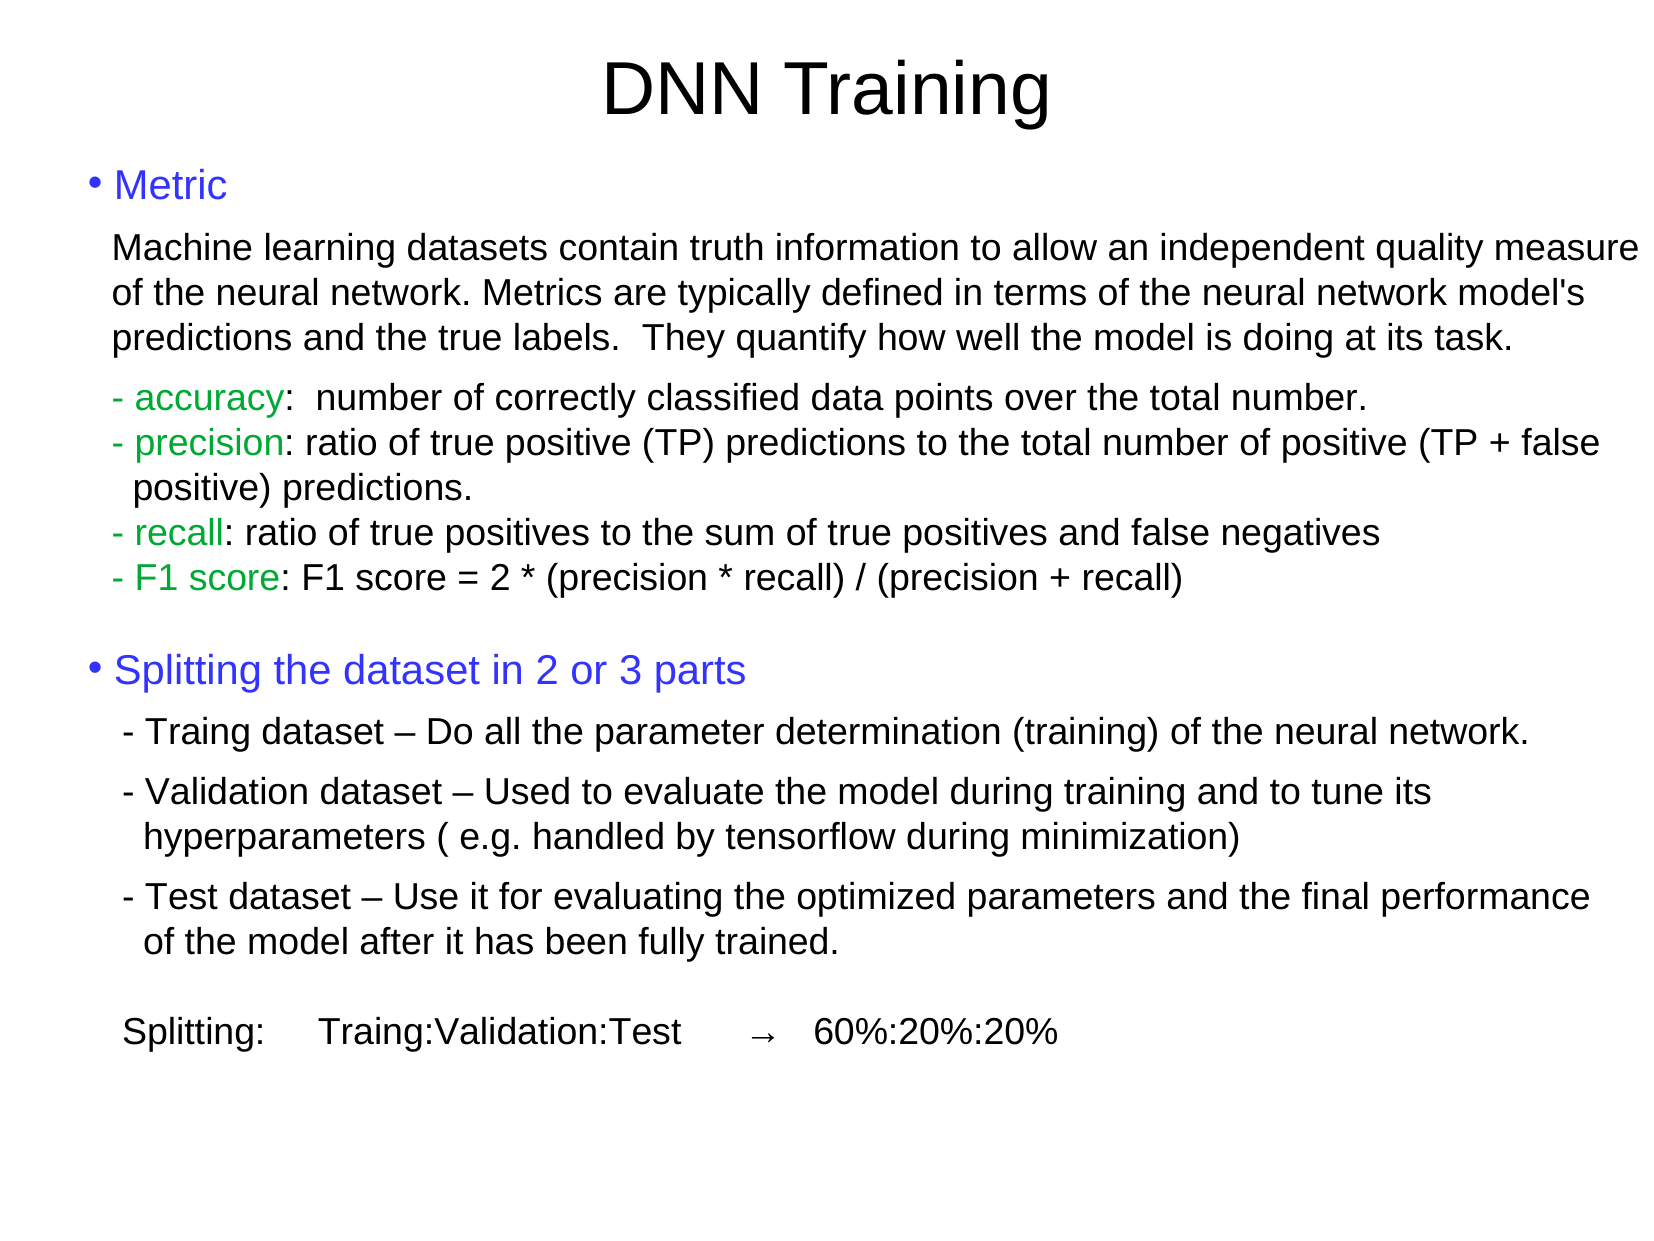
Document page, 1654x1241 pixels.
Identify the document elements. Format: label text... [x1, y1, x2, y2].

text_box Metric Machine learning datasets contain truth information to allow an independent quality measure of the neural network. Metrics are typically defined in terms of the neural network model's predictions and the true labels. They quantify how well the model is doing at its task. - accuracy: number of correctly classified data points over the total number. - precision: ratio of true positive (TP) predictions to the total number of positive (TP + false positive) predictions. - recall: ratio of true positives to the sum of true positives and false negatives - F1 score: F1 score = 2 * (precision * recall) / (precision + recall) Splitting the dataset in 2 or 3 parts - Traing dataset – Do all the parameter determination (training) of the neural network. - Validation dataset – Used to evaluate the model during training and to tune its hyperparameters ( e.g. handled by tensorflow during minimization) - Test dataset – Use it for evaluating the optimized parameters and the final performance of the model after it has been fully trained. Splitting: Traing:Validation:Test → 60%:20%:20% [73, 150, 1654, 1186]
title DNN Training [151, 0, 1502, 150]
